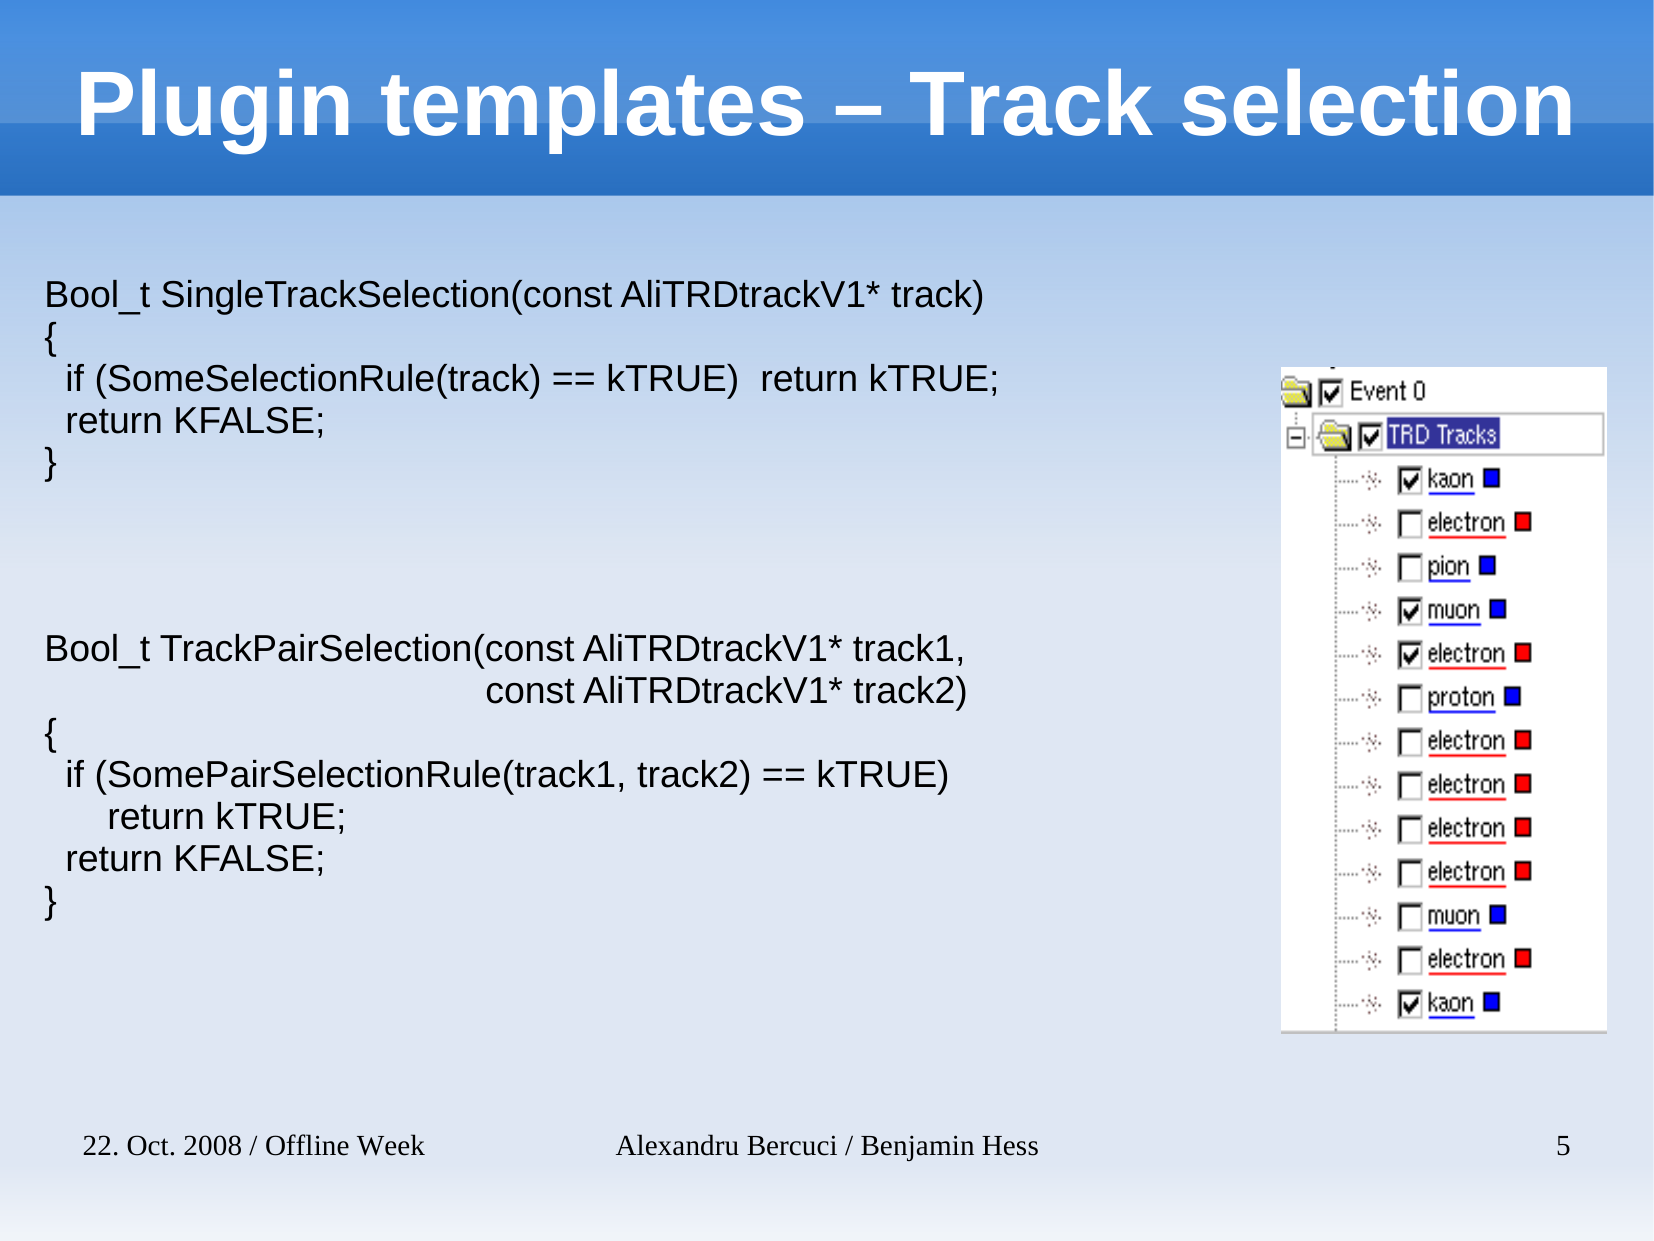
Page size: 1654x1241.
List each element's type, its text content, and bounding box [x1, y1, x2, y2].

title Plugin templates – Track selection [59, 7, 1595, 200]
picture [0, 0, 1654, 1241]
text_box Bool_t SingleTrackSelection(const AliTRDtrackV1* track) { if (SomeSelectionRule(track) == kTRUE) return kTRUE; return KFALSE; } [29, 265, 1270, 513]
text_box Bool_t TrackPairSelection(const AliTRDtrackV1* track1, const AliTRDtrackV1* track2) { if (SomePairSelectionRule(track1, track2) == kTRUE) return kTRUE; return KFALSE; } [29, 620, 1270, 961]
